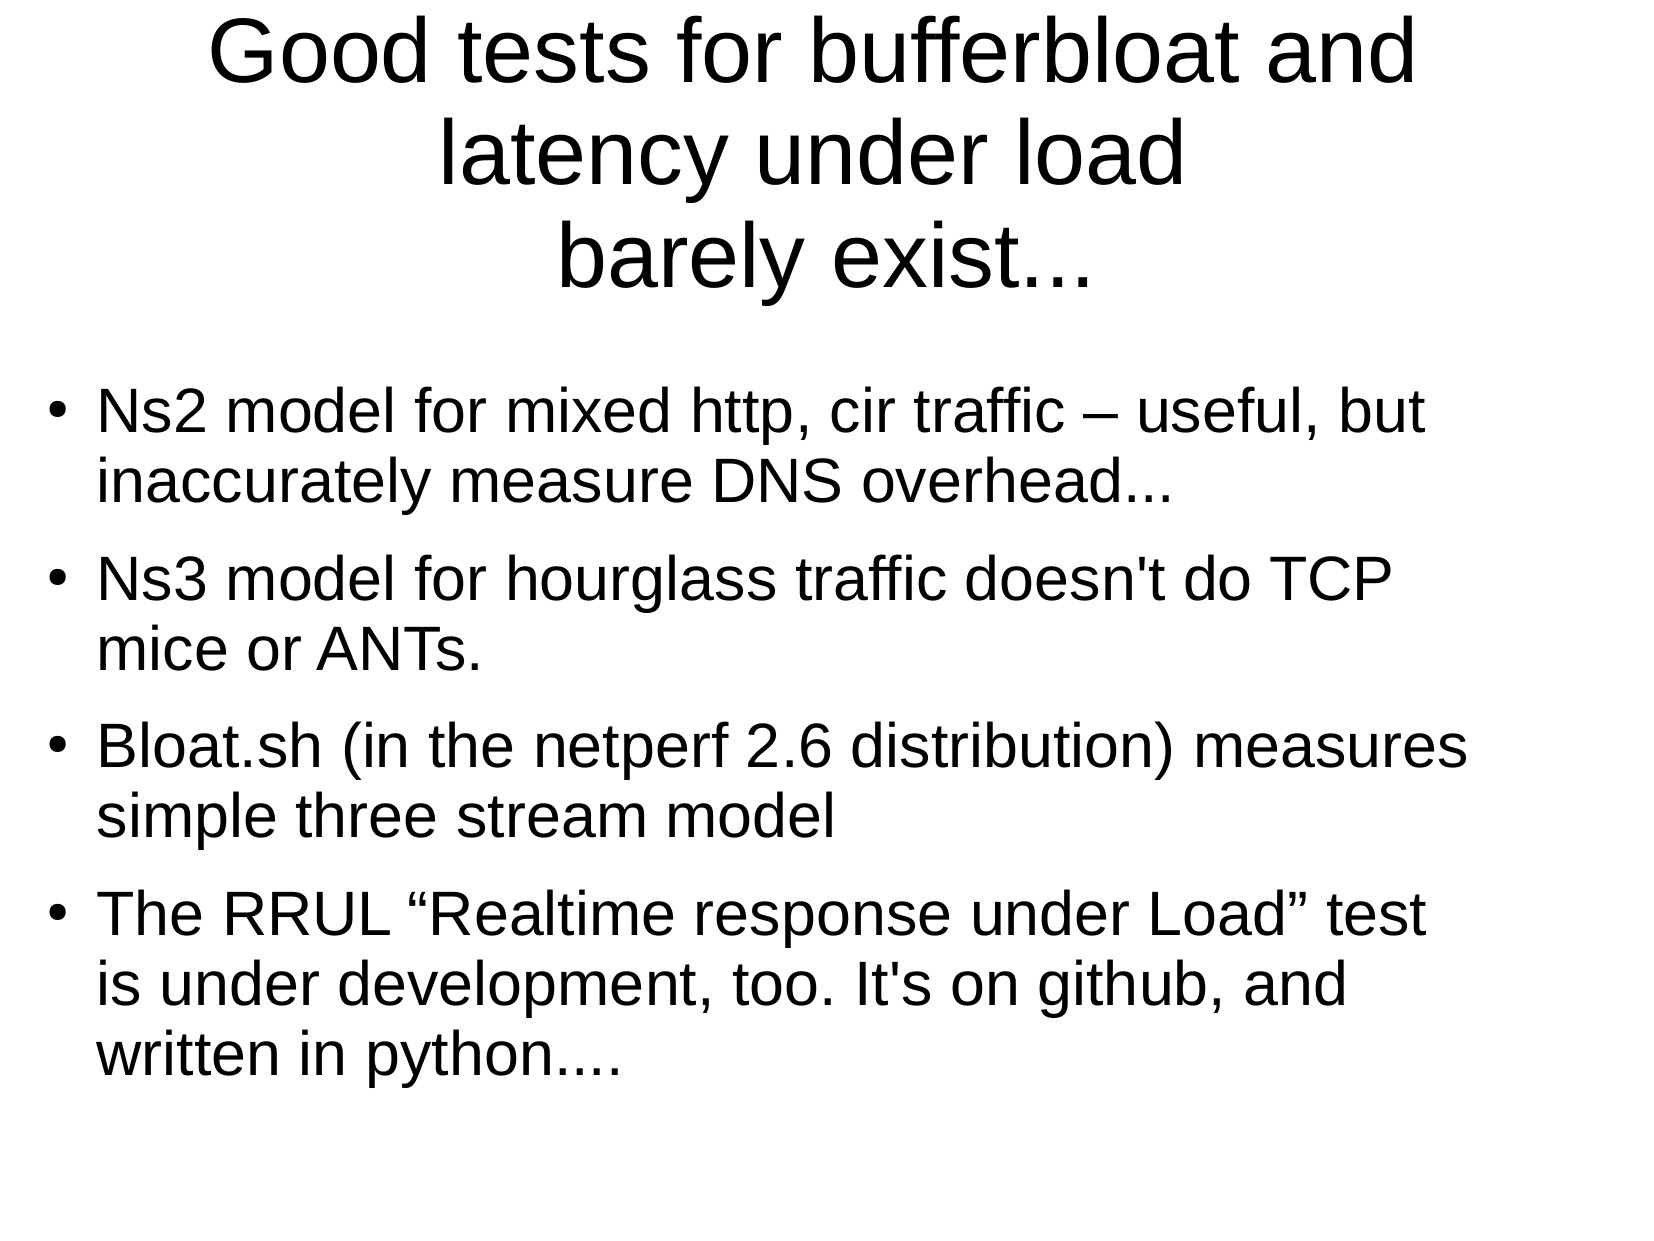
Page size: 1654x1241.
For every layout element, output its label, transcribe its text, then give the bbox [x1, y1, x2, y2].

list Ns2 model for mixed http, cir traffic – useful, but inaccurately measure DNS overhead... Ns3 model for hourglass traffic doesn't do TCP mice or ANTs. Bloat.sh (in the netperf 2.6 distribution) measures simple three stream model The RRUL “Realtime response under Load” test is under development, too. It's on github, and written in python.... [30, 375, 1486, 1096]
title Good tests for bufferbloat and latency under load barely exist... [82, 0, 1571, 307]
